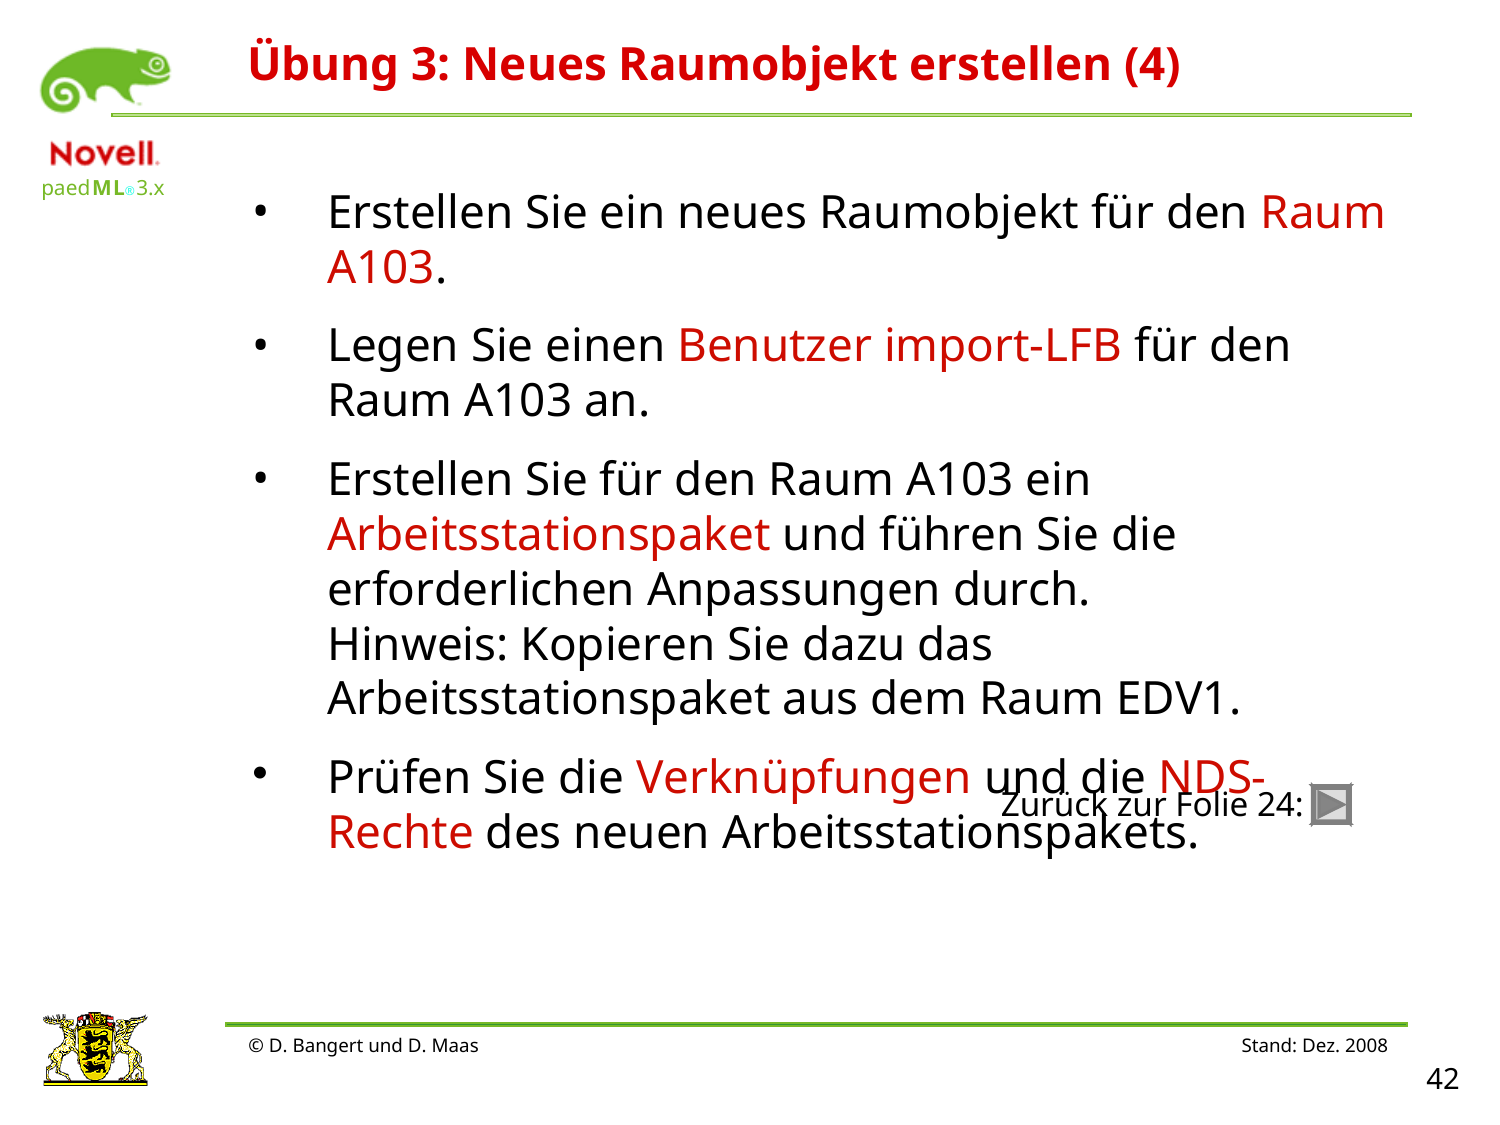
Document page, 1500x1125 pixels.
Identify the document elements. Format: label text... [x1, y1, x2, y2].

picture [26, 30, 184, 188]
title Übung 3: Neues Raumobjekt erstellen (4)‏ [232, 12, 1388, 113]
text_box Erstellen Sie ein neues Raumobjekt für den Raum A103. Legen Sie einen Benutzer import-LFB für den Raum A103 an. Erstellen Sie für den Raum A103 ein Arbeitsstationspaket und führen Sie die erforderlichen Anpassungen durch. Hinweis: Kopieren Sie dazu das Arbeitsstationspaket aus dem Raum EDV1. Prüfen Sie die Verknüpfungen und die NDS-Rechte des neuen Arbeitsstationspakets. [237, 174, 1413, 934]
text_box Zurück zur Folie 24: [986, 775, 1367, 832]
picture [41, 1011, 148, 1088]
